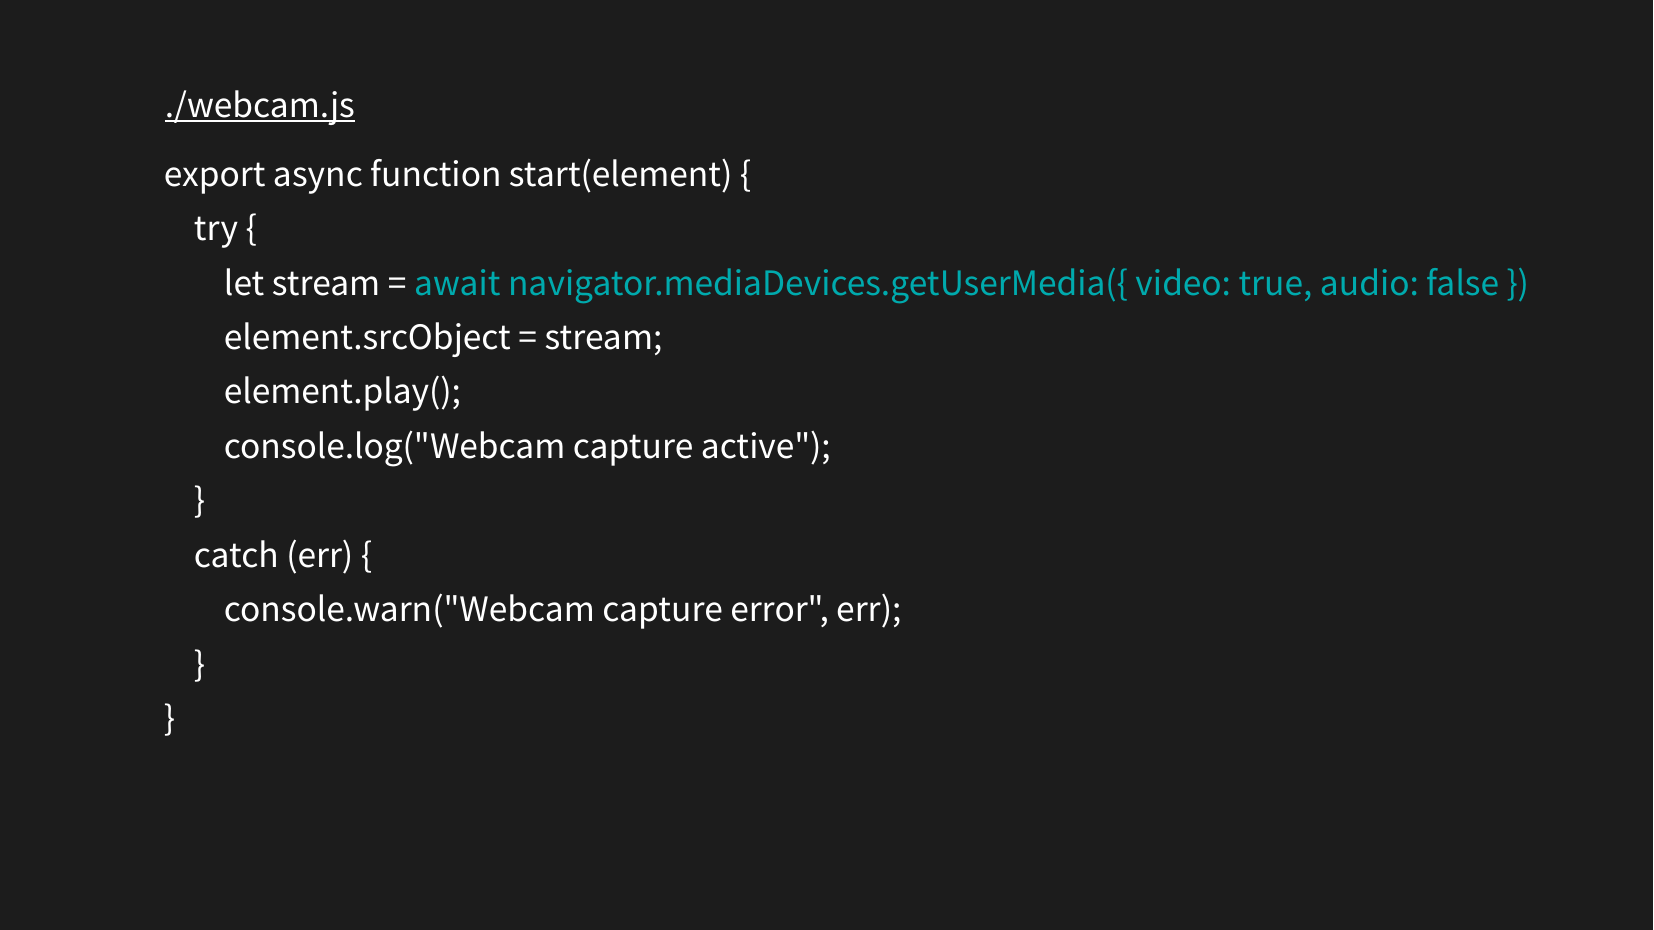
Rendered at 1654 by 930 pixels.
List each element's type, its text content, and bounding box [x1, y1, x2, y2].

text_box ./webcam.js [150, 65, 406, 135]
text_box export async function start(element) { try { let stream = await navigator.mediaDevices.getUserMedia({ video: true, audio: false }) element.srcObject = stream; element.play(); console.log("Webcam capture active"); } catch (err) { console.warn("Webcam capture error", err); } } [149, 134, 1546, 857]
